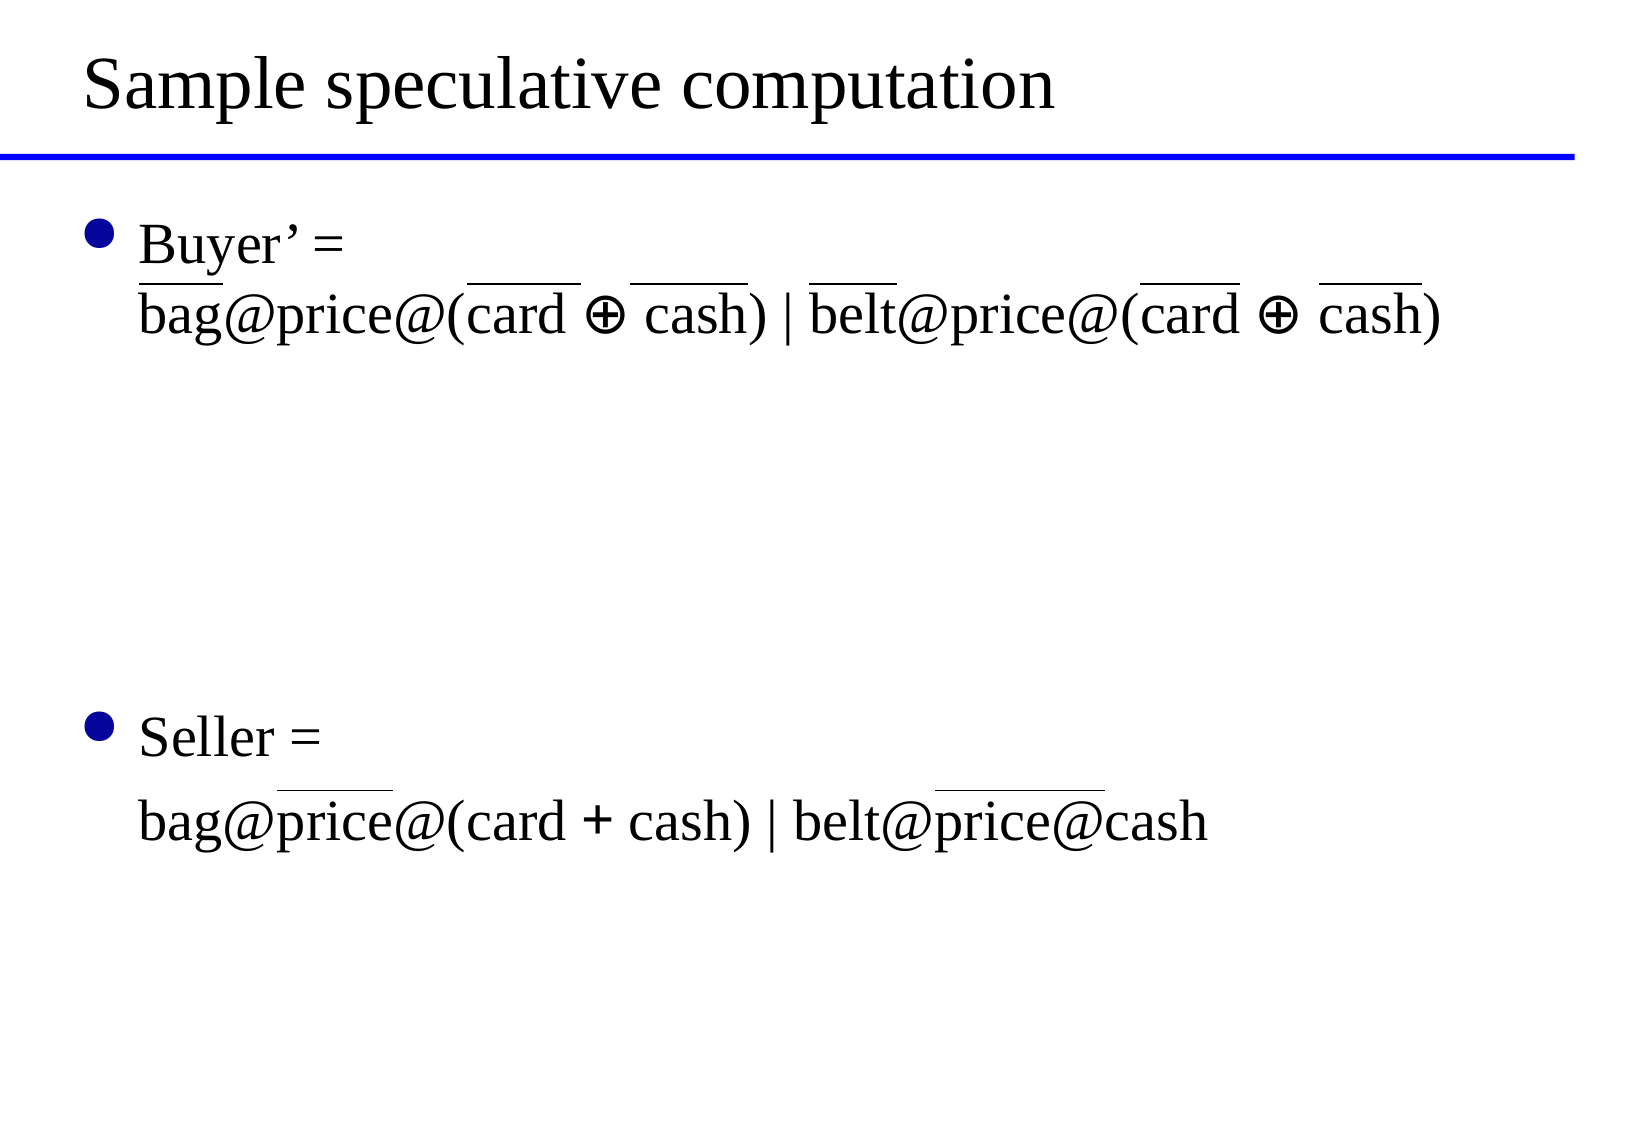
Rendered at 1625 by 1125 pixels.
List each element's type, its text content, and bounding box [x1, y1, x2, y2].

list Buyer’ = bag@price@(card ⊕ cash) | belt@price@(card ⊕ cash) Seller = bag@price@(card + cash) | belt@price@cash [67, 198, 1478, 1061]
title Sample speculative computation [67, 27, 1544, 131]
